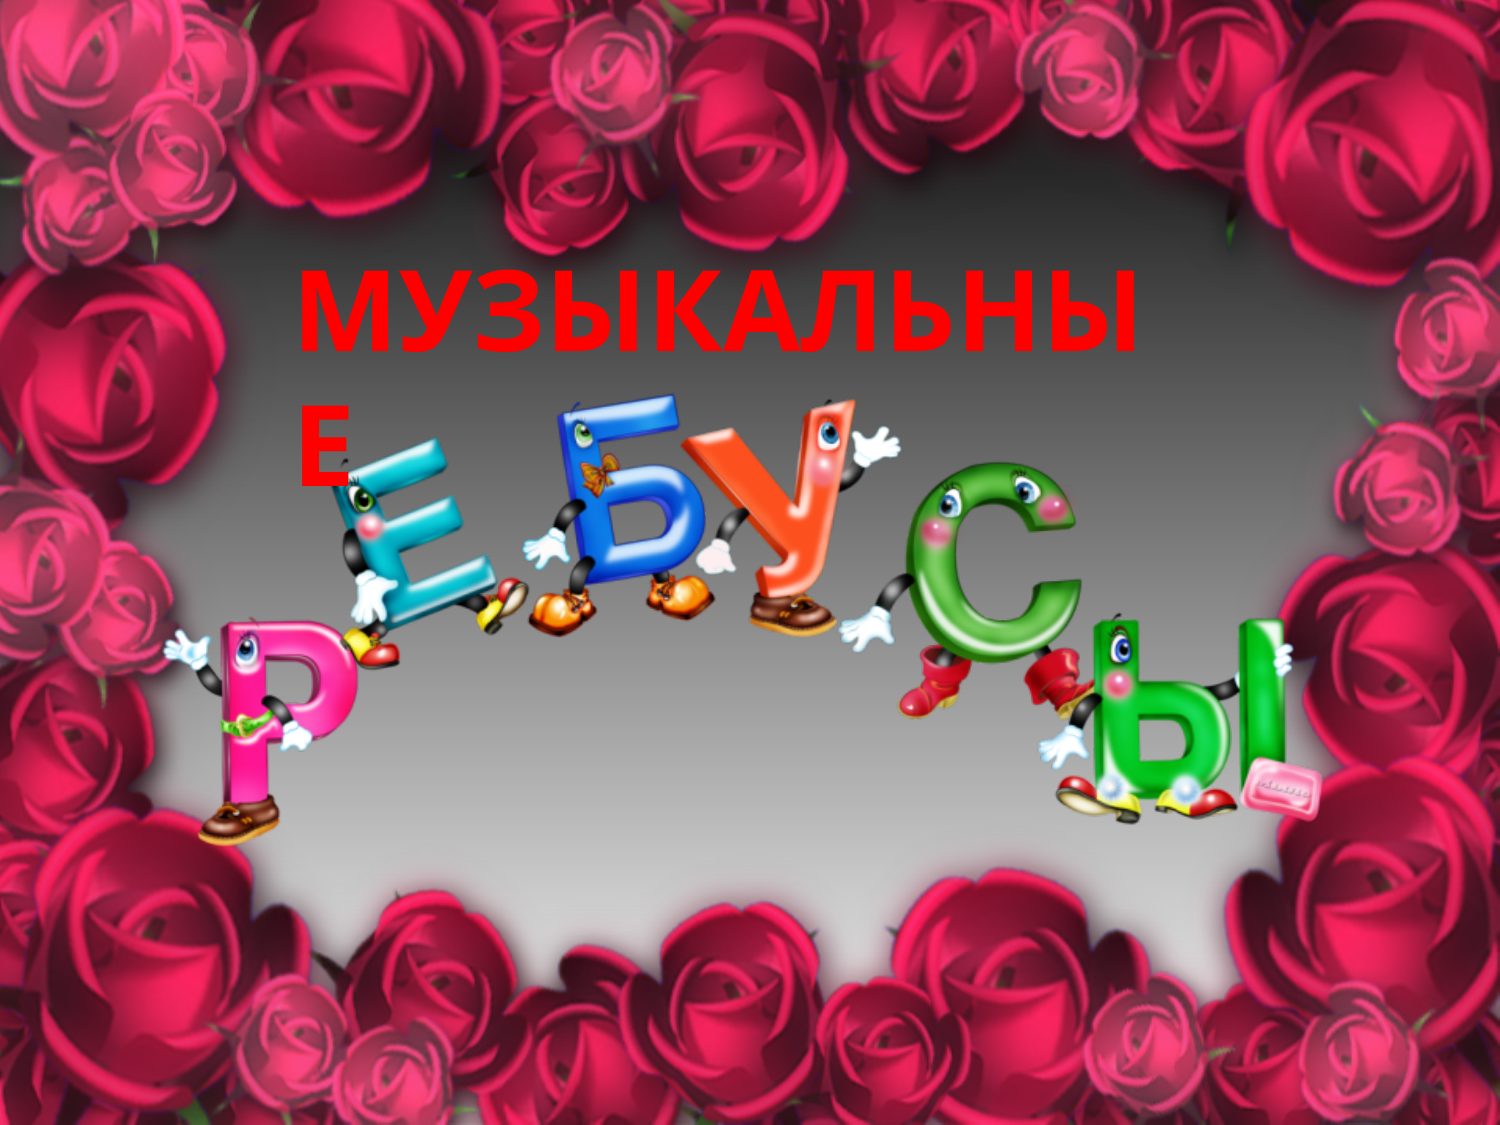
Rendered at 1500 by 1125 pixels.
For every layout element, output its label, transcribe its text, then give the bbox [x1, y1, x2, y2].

picture [0, 0, 1500, 1125]
text_box МУЗЫКАЛЬНЫЕ [277, 231, 1181, 517]
